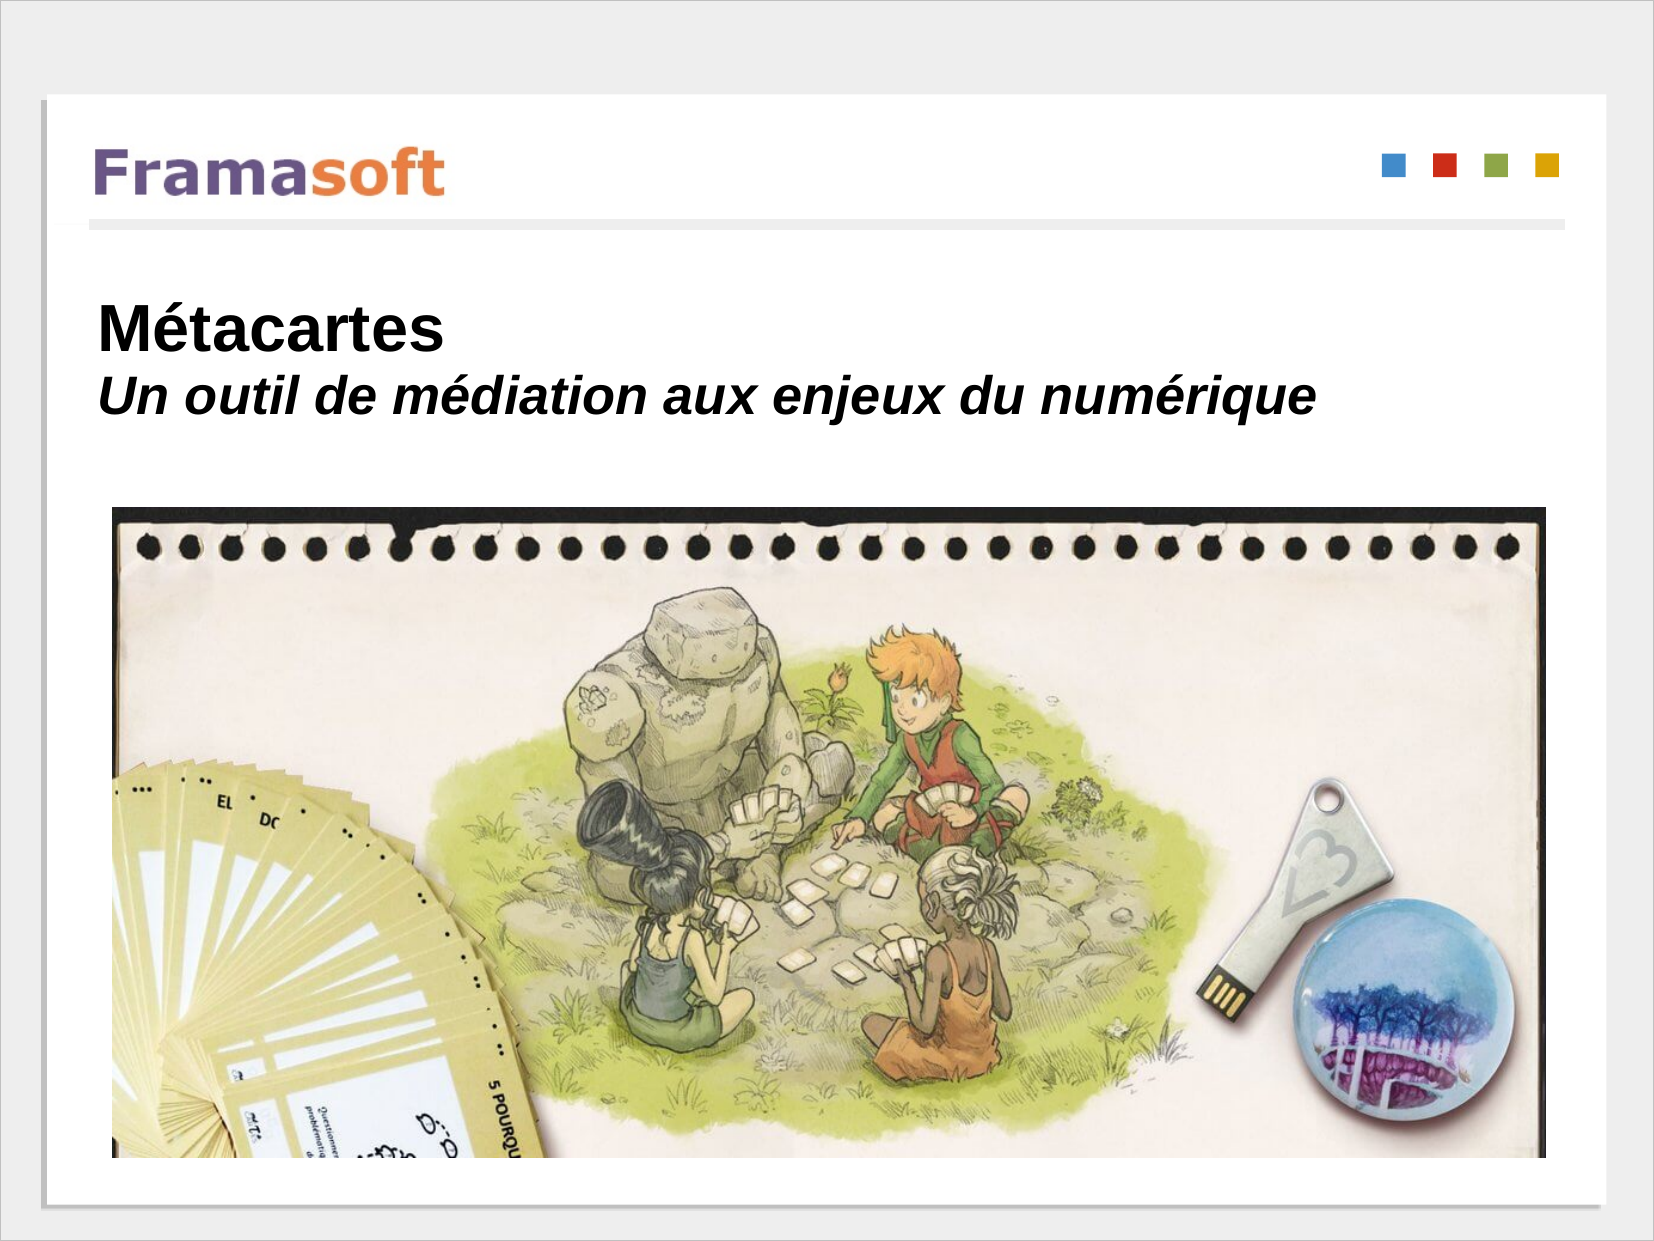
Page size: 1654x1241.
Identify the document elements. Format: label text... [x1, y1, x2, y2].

text_box [0, 0, 1654, 1241]
picture [54, 104, 508, 225]
picture [112, 507, 1546, 1158]
text_box Métacartes Un outil de médiation aux enjeux du numérique [82, 283, 1560, 434]
